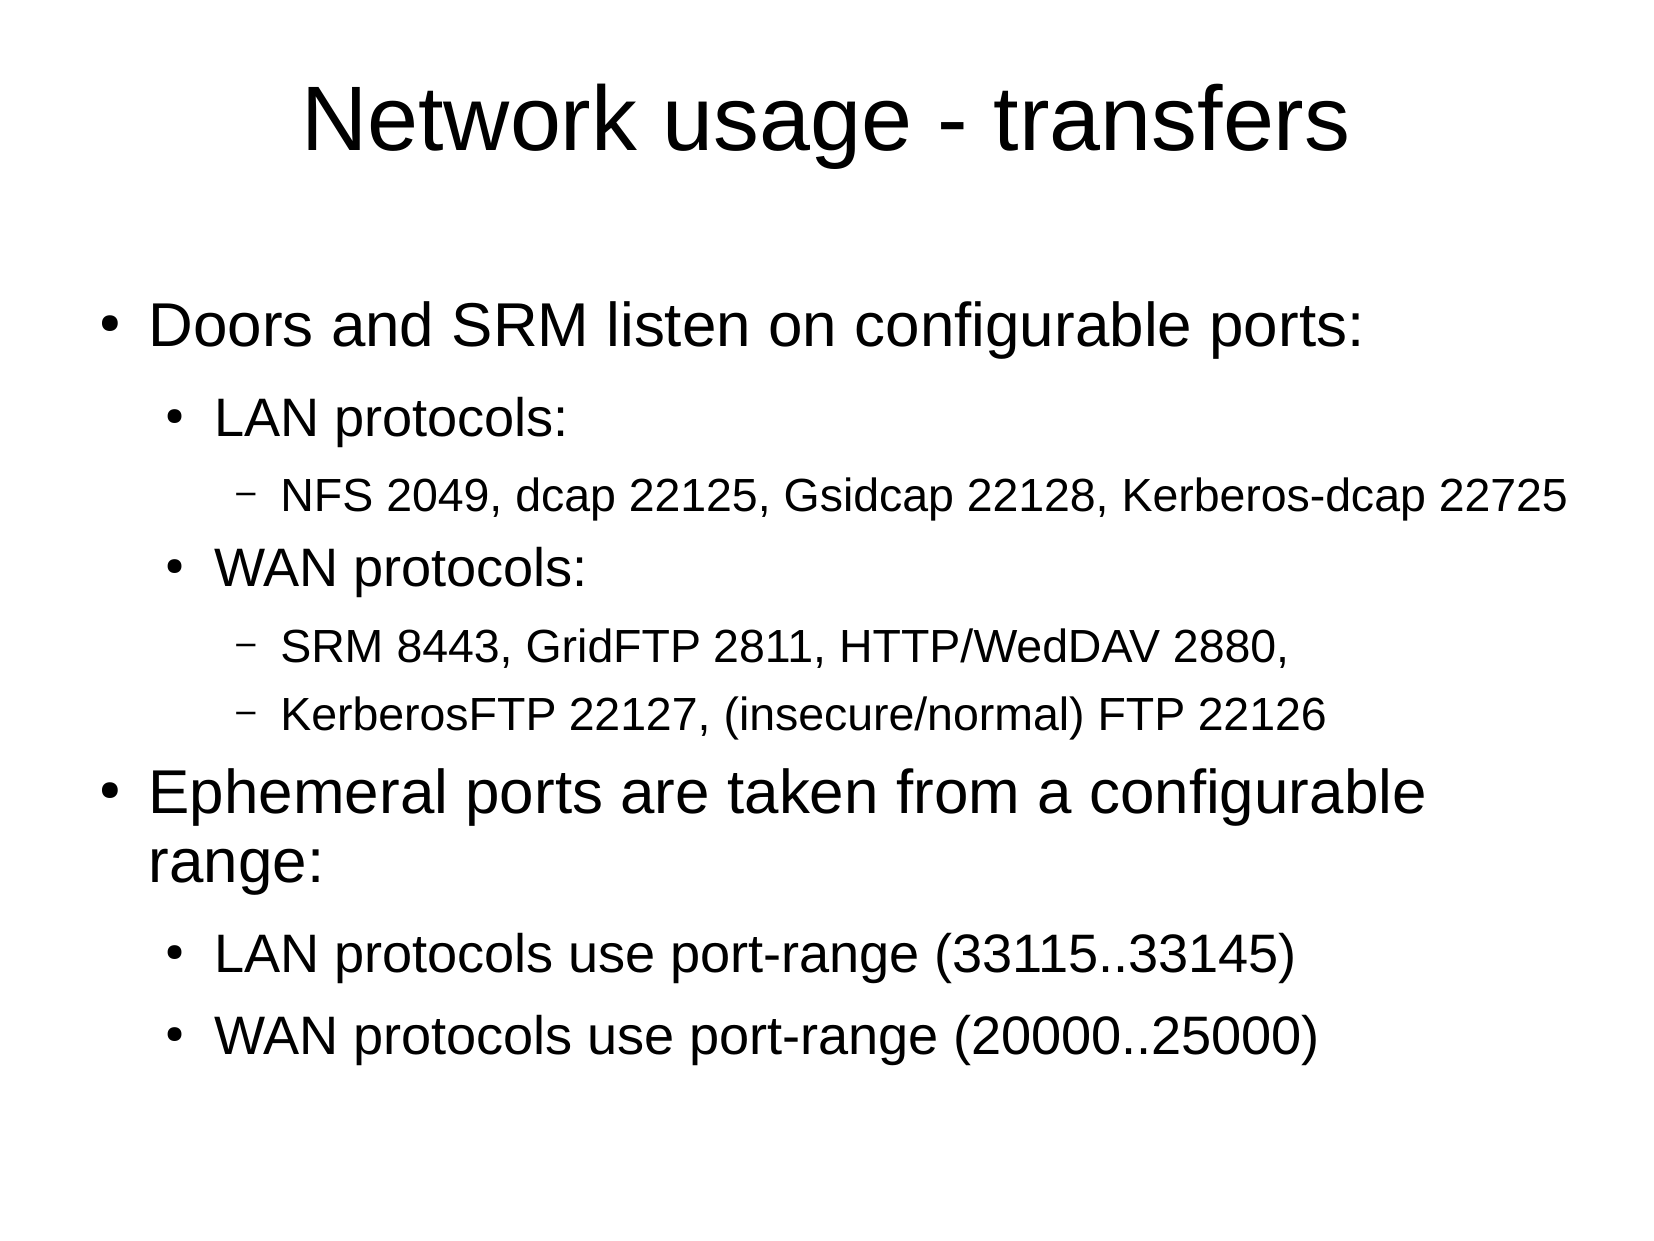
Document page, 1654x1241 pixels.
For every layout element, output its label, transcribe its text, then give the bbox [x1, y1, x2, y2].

list Doors and SRM listen on configurable ports: LAN protocols: NFS 2049, dcap 22125, Gsidcap 22128, Kerberos-dcap 22725 WAN protocols: SRM 8443, GridFTP 2811, HTTP/WedDAV 2880, KerberosFTP 22127, (insecure/normal) FTP 22126 Ephemeral ports are taken from a configurable range: LAN protocols use port-range (33115..33145) WAN protocols use port-range (20000..25000) [82, 290, 1571, 1109]
title Network usage - transfers [82, 56, 1571, 181]
